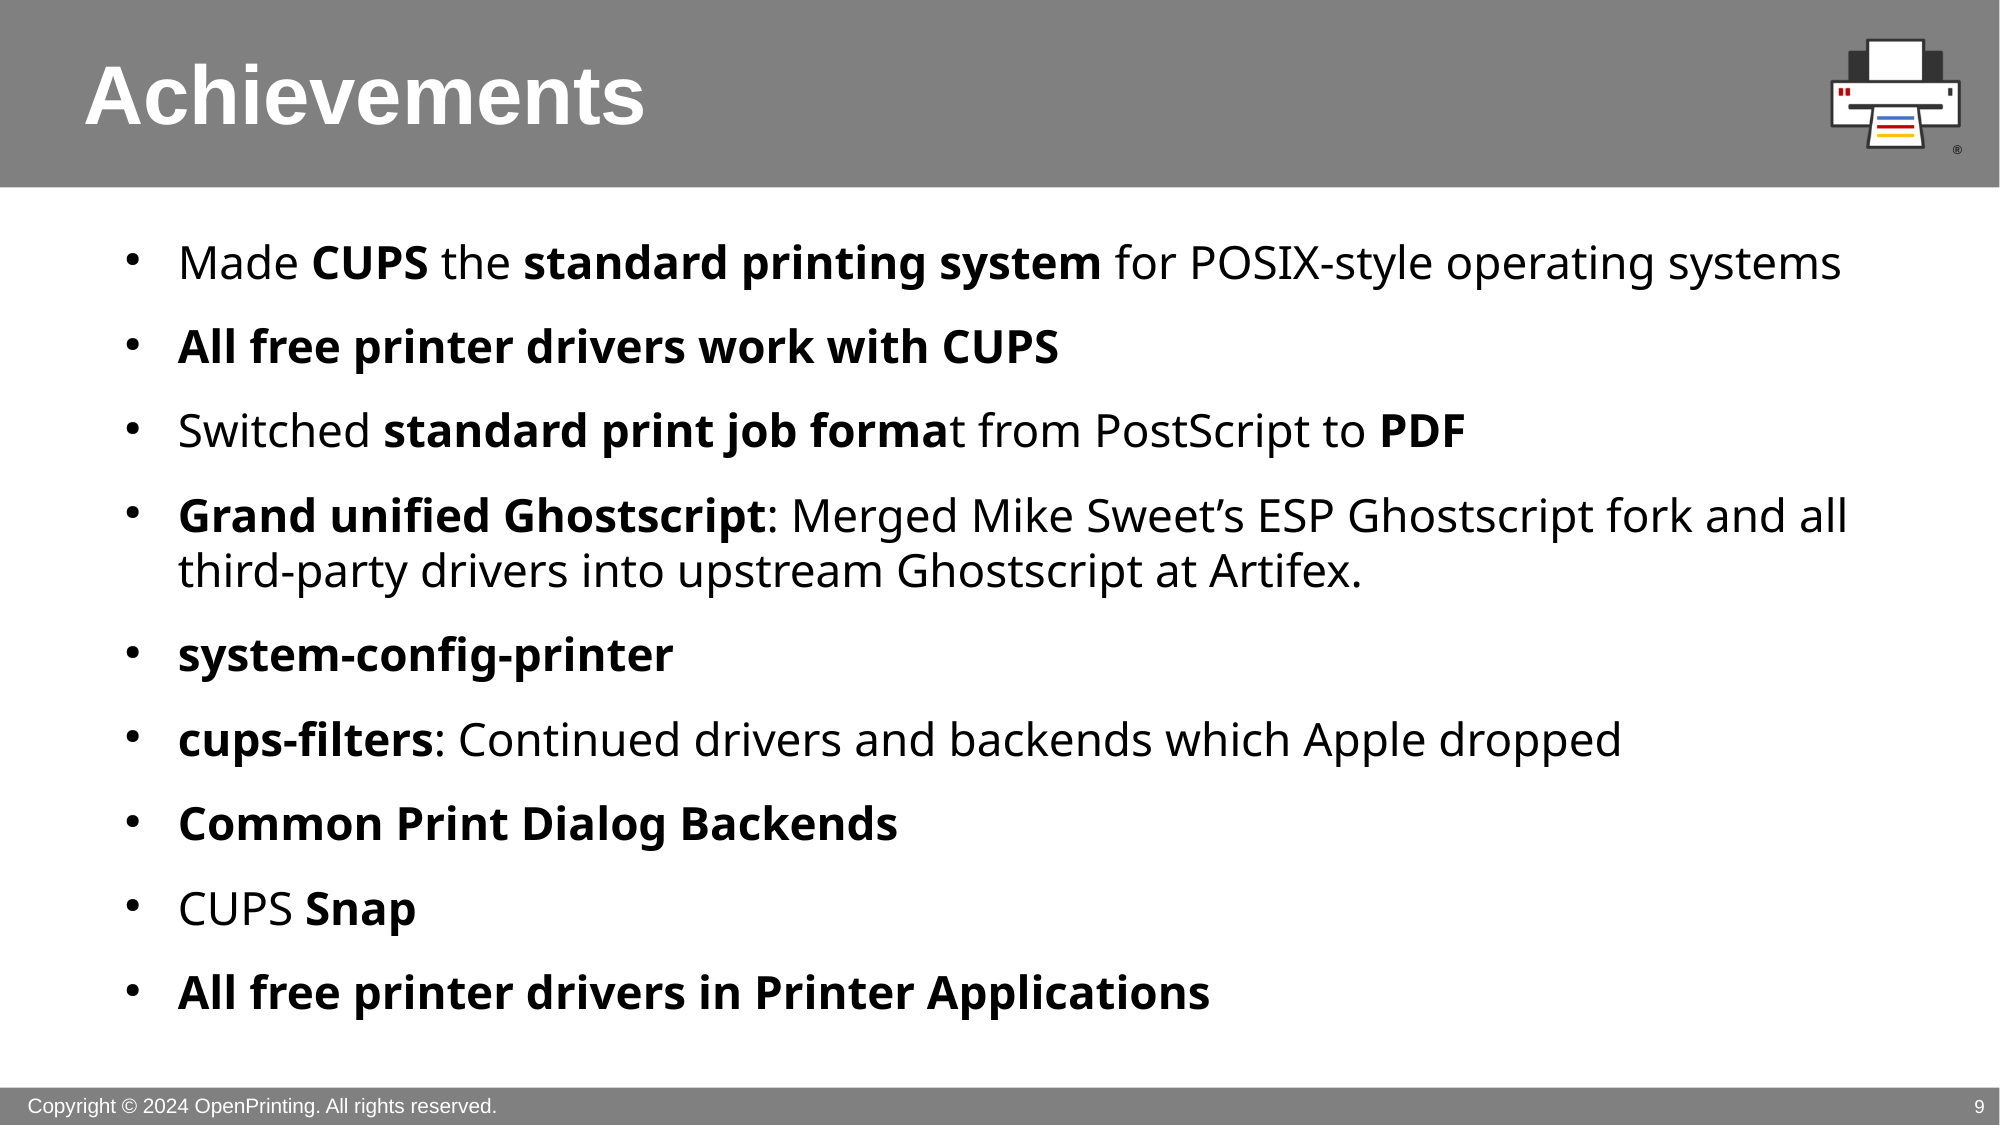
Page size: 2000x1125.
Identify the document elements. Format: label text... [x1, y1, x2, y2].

title Achievements [75, 7, 1786, 175]
picture [1825, 33, 1966, 154]
list Made CUPS the standard printing system for POSIX-style operating systems All free printer drivers work with CUPS Switched standard print job format from PostScript to PDF Grand unified Ghostscript: Merged Mike Sweet’s ESP Ghostscript fork and all third-party drivers into upstream Ghostscript at Artifex. system-config-printer cups-filters: Continued drivers and backends which Apple dropped Common Print Dialog Backends CUPS Snap All free printer drivers in Printer Applications [98, 224, 1959, 1067]
